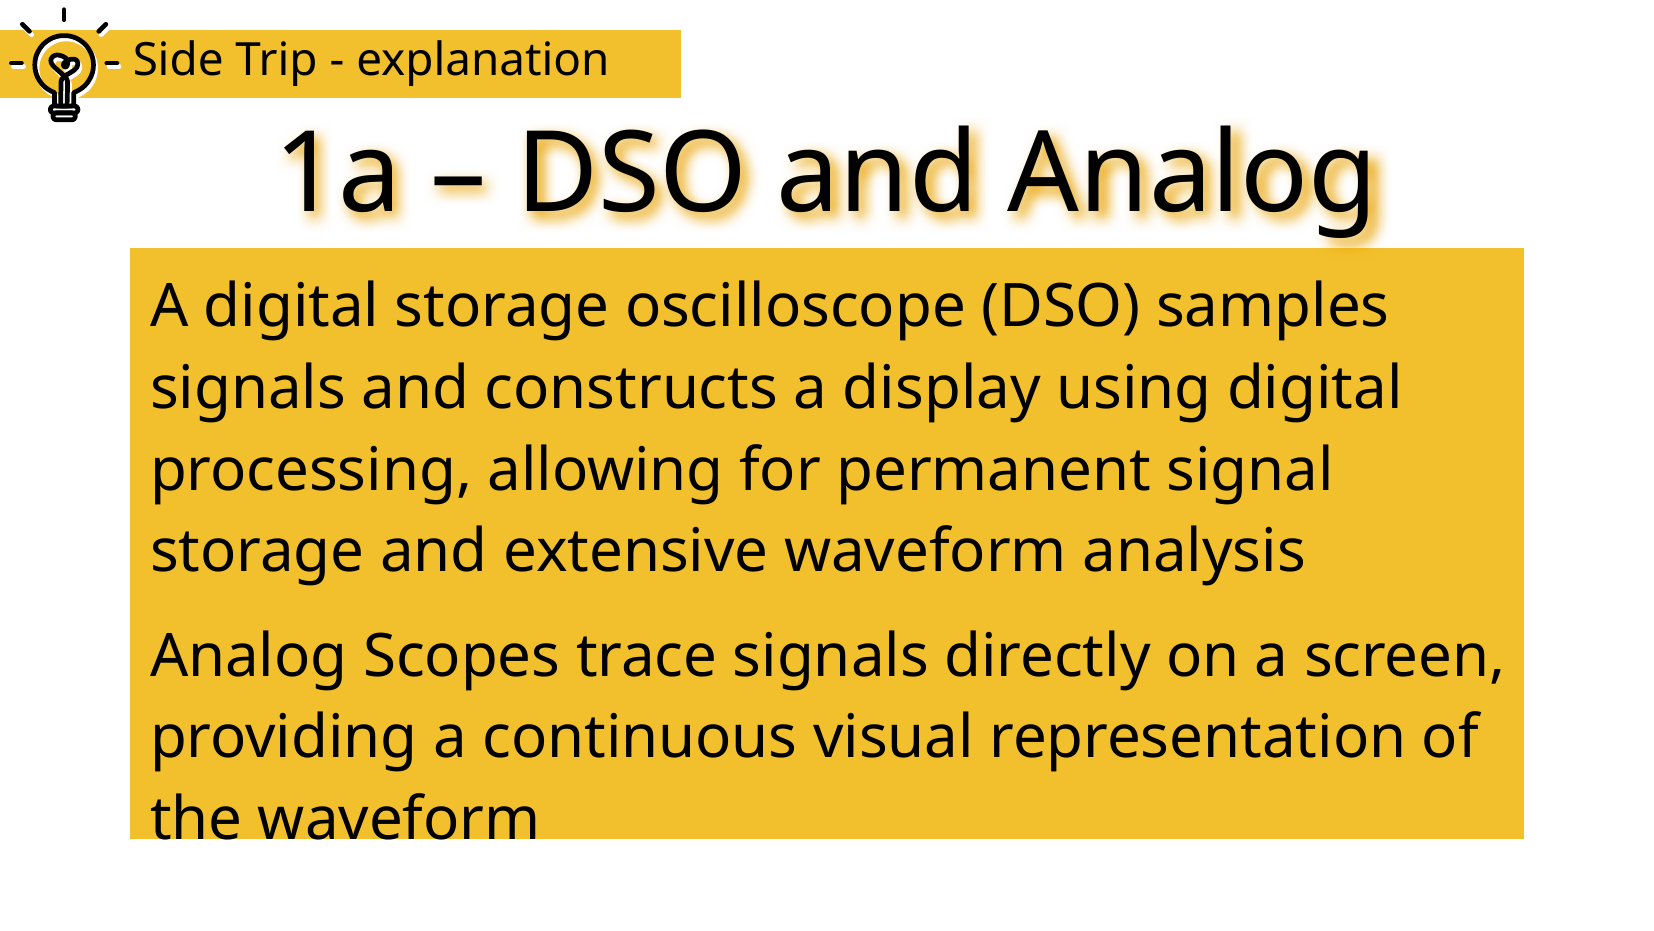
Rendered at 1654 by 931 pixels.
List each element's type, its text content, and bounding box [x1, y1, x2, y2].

list A digital storage oscilloscope (DSO) samples signals and constructs a display using digital processing, allowing for permanent signal storage and extensive waveform analysis Analog Scopes trace signals directly on a screen, providing a continuous visual representation of the waveform [150, 262, 1544, 863]
title 1a – DSO and Analog [82, 88, 1571, 249]
subtitle Side Trip - explanation [132, 17, 677, 97]
